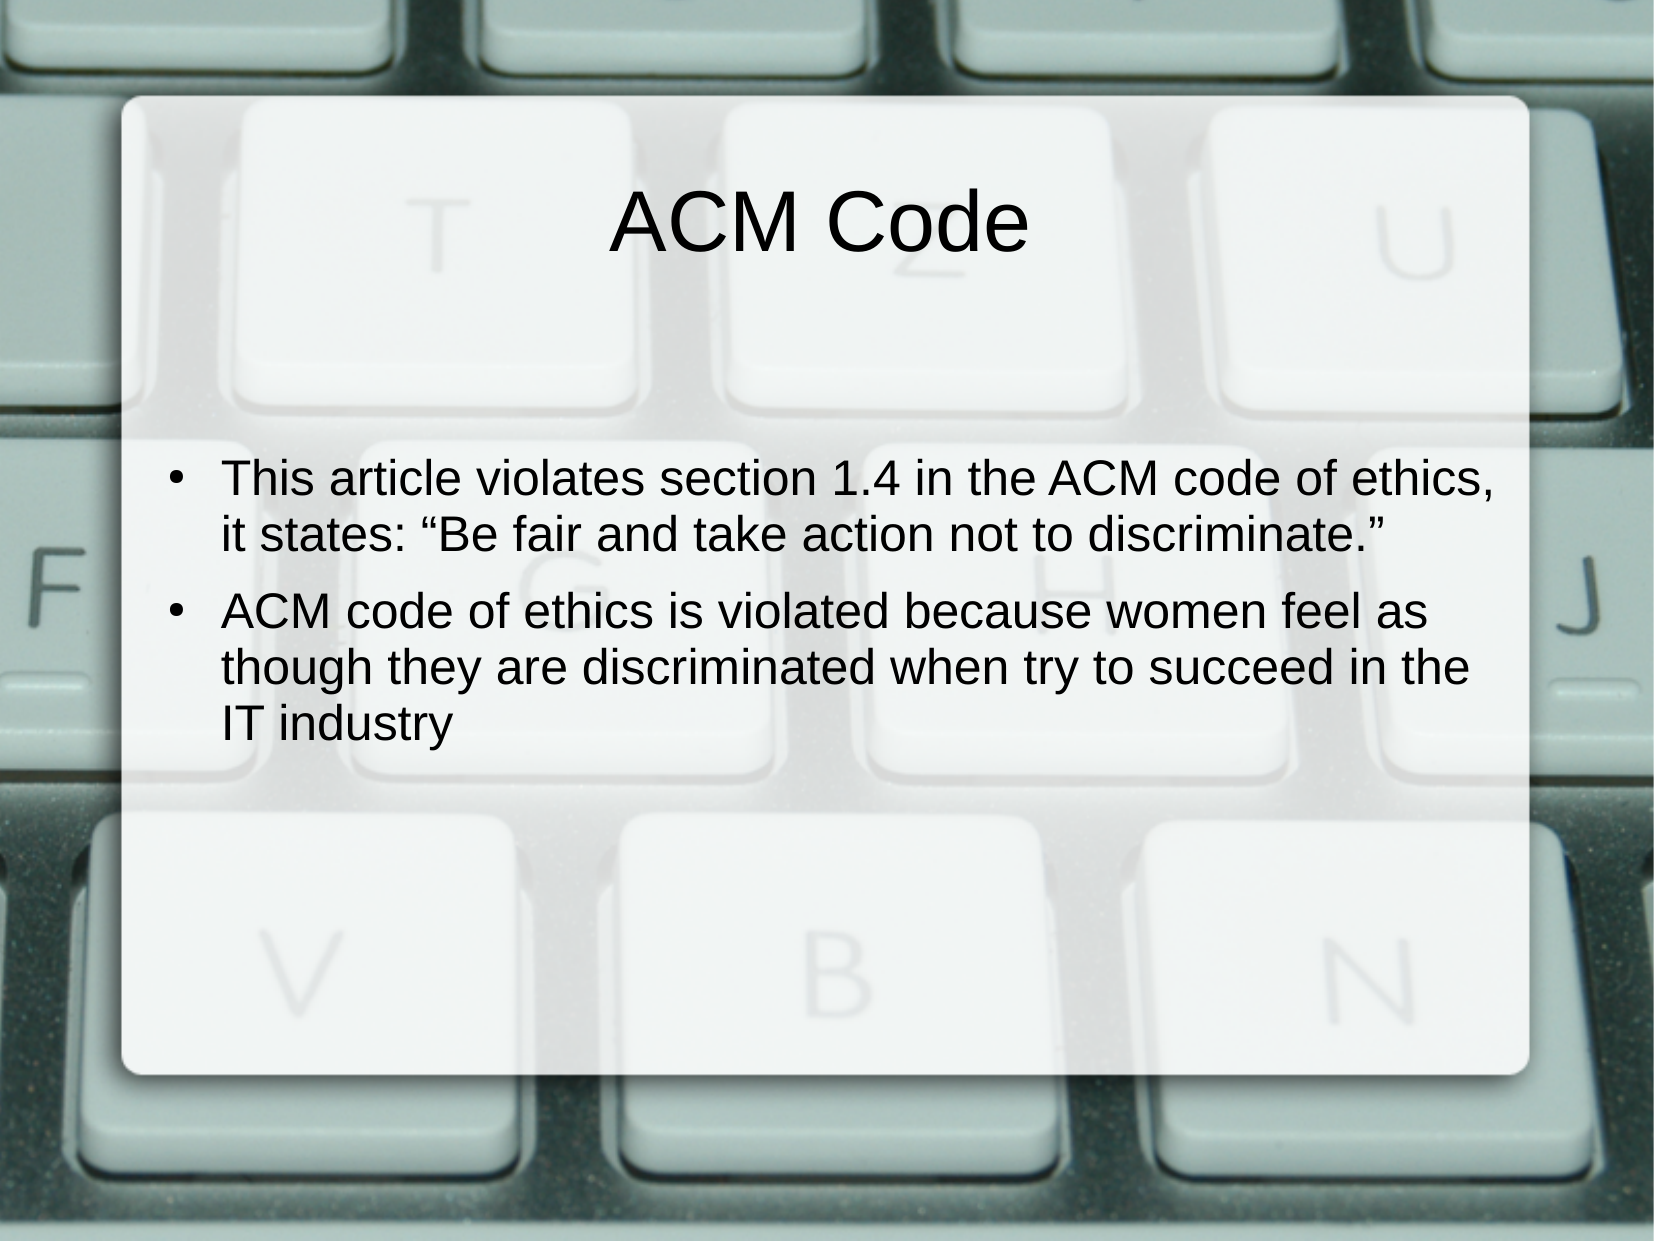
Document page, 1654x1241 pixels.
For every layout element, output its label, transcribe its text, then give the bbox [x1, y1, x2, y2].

title ACM Code [135, 117, 1506, 325]
list This article violates section 1.4 in the ACM code of ethics, it states: “Be fair and take action not to discriminate.” ACM code of ethics is violated because women feel as though they are discriminated when try to succeed in the IT industry [150, 450, 1509, 809]
picture [0, 0, 1654, 1241]
